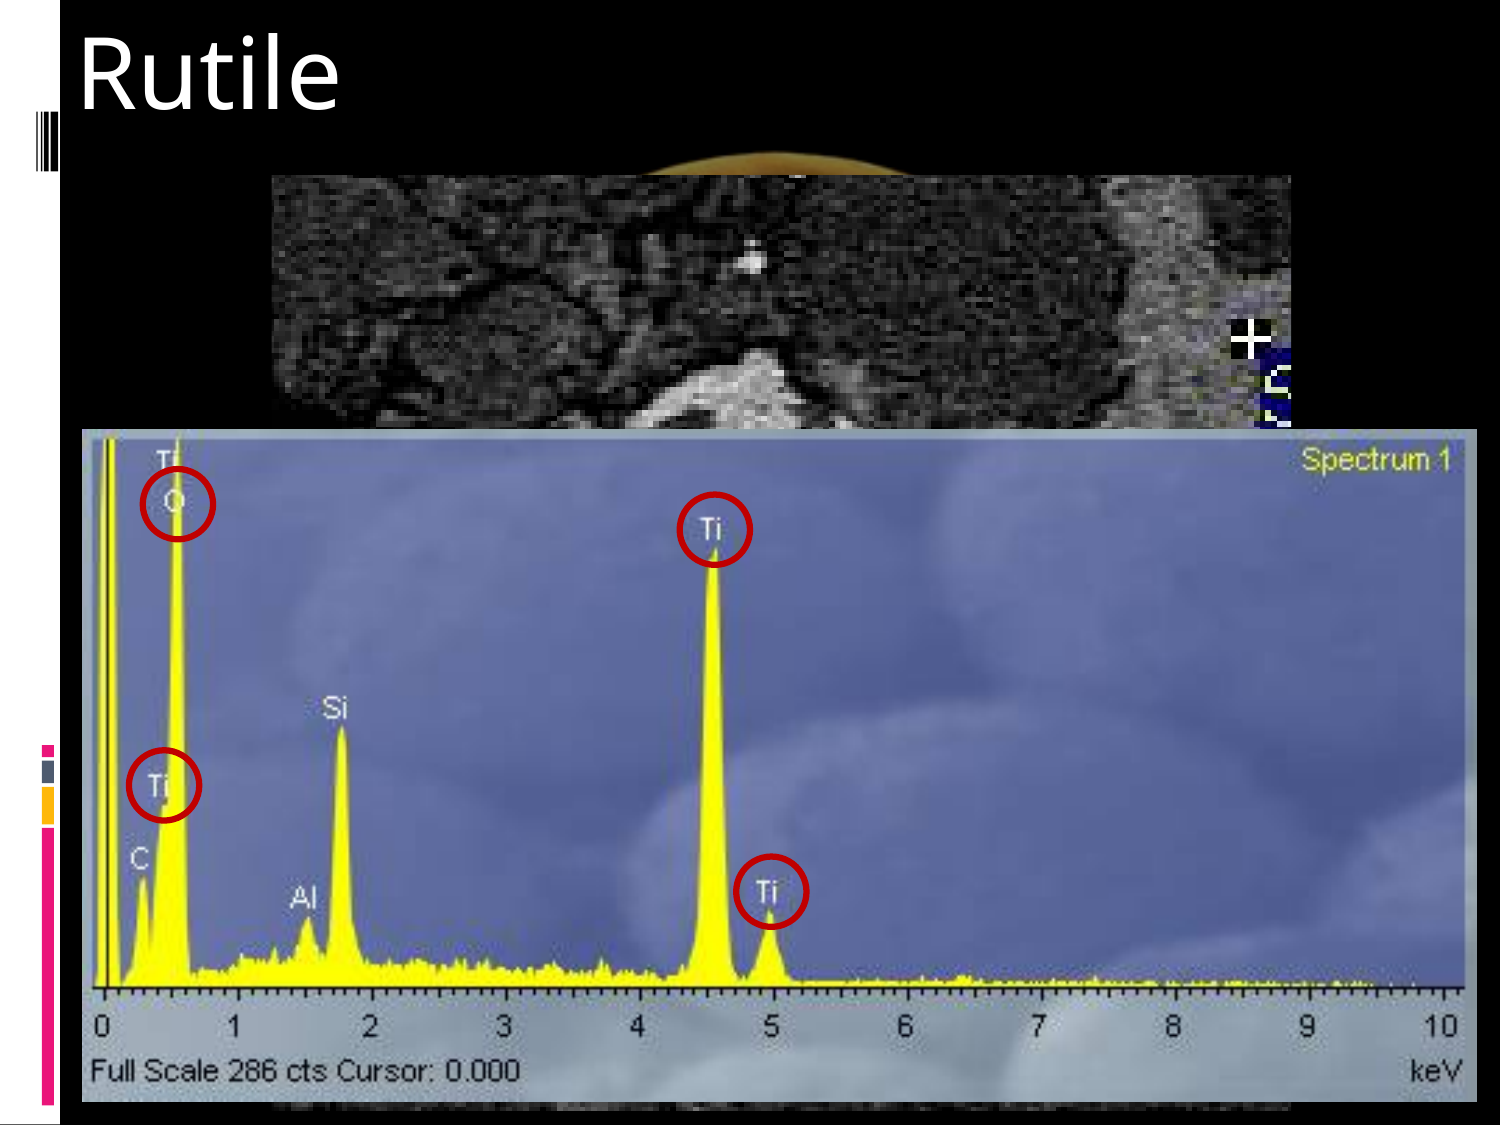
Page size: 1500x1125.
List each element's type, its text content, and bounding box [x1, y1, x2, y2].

text_box Rutile [60, 2, 365, 137]
picture [82, 149, 1477, 1111]
